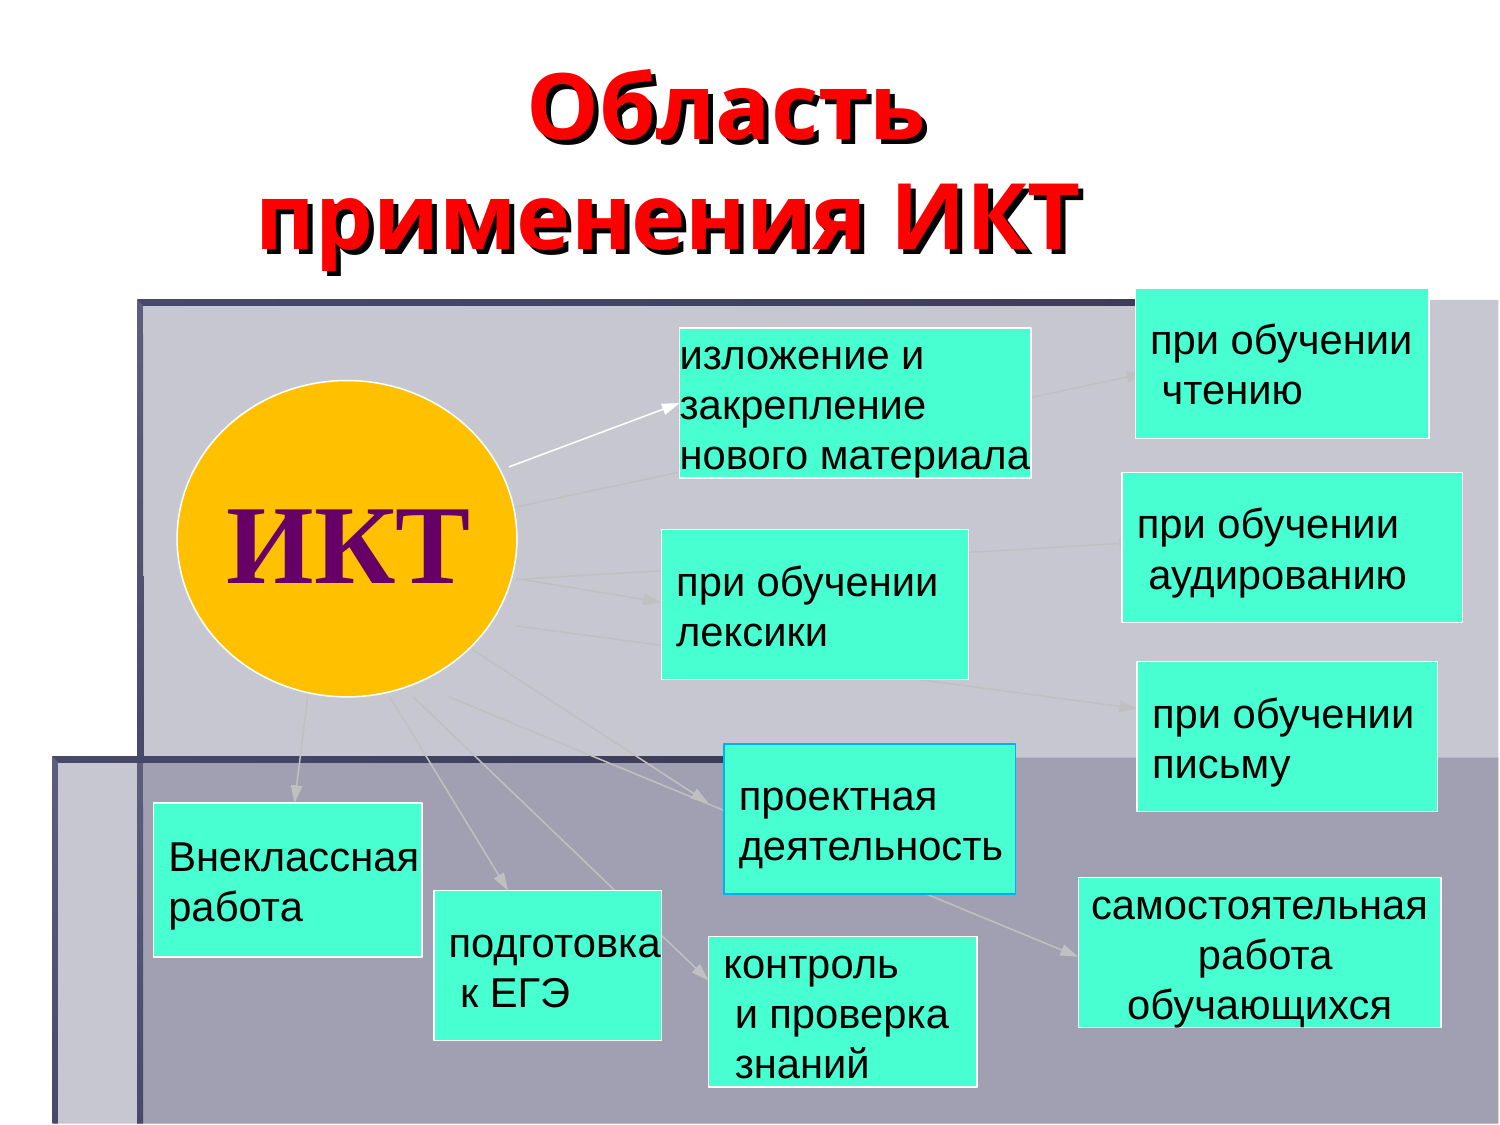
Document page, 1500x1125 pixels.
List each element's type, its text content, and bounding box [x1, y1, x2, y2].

text_box проектная деятельность [724, 744, 1016, 894]
text_box при обучении письму [1137, 661, 1438, 812]
text_box при обучении чтению [1135, 288, 1429, 438]
text_box самостоятельная работа обучающихся [1078, 878, 1441, 1028]
text_box контроль и проверка знаний [709, 937, 977, 1087]
text_box [137, 312, 1452, 1001]
text_box при обучении аудированию [1122, 472, 1463, 622]
text_box при обучении лексики [661, 530, 969, 680]
text_box изложение и закрепление нового материала [680, 328, 1031, 478]
text_box Область применения ИКТ [75, 40, 1451, 276]
text_box Внеклассная работа [154, 803, 422, 957]
text_box подготовка к ЕГЭ [434, 891, 662, 1041]
text_box ИКТ [177, 380, 517, 697]
